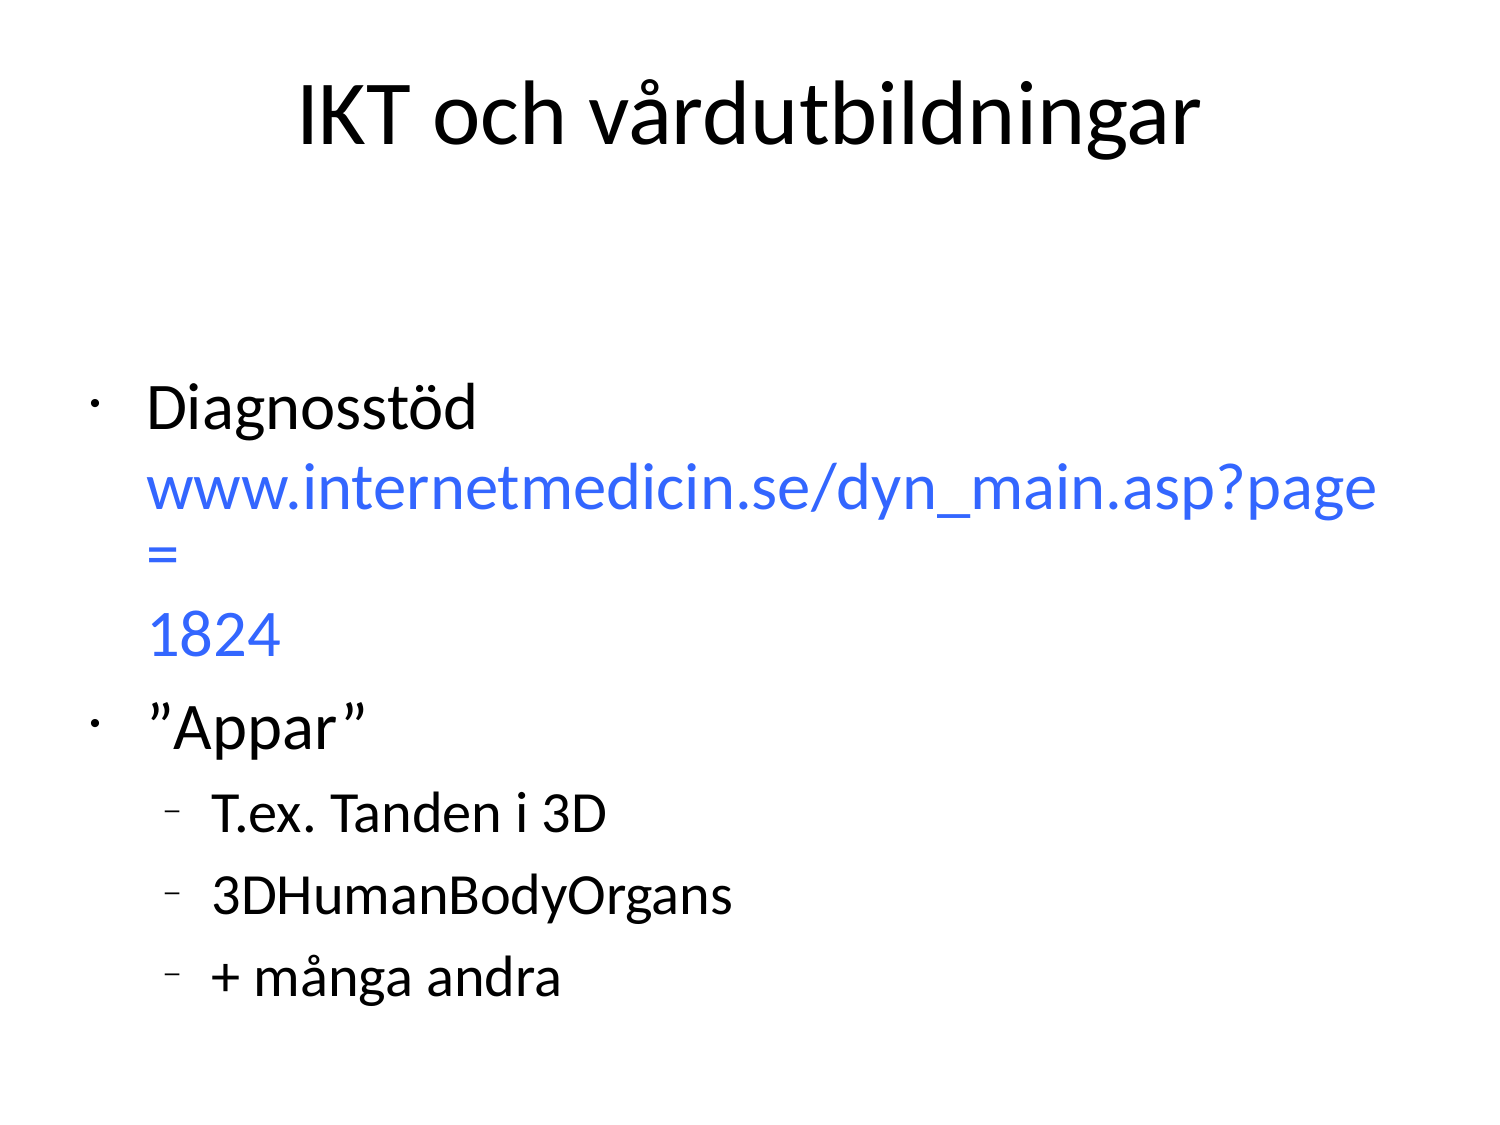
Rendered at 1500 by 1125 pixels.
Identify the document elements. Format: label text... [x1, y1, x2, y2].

list Diagnosstöd www.internetmedicin.se/dyn_main.asp?page=1824 ”Appar” T.ex. Tanden i 3D 3DHumanBodyOrgans + många andra [75, 262, 1425, 1005]
title IKT och vårdutbildningar [75, 45, 1425, 233]
